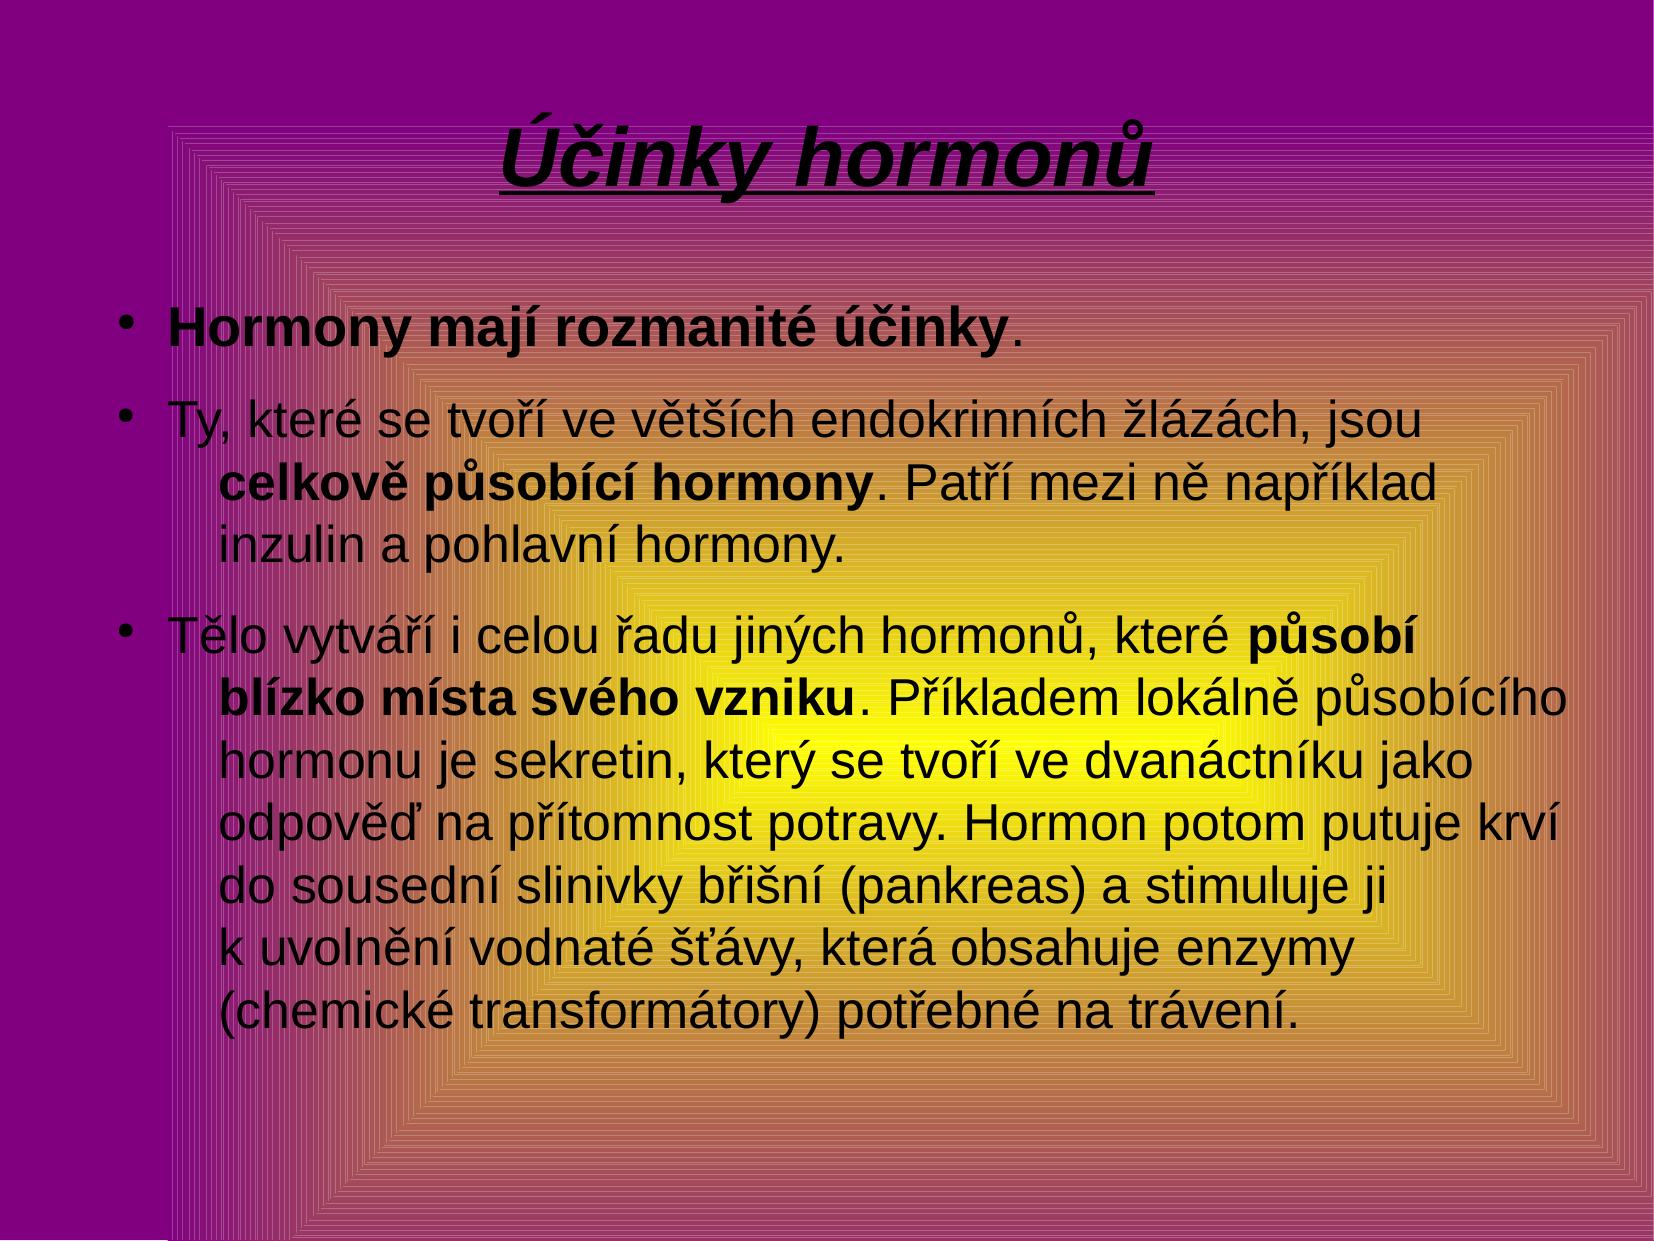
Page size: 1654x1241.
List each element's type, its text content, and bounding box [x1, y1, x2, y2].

list Hormony mají rozmanité účinky. Ty, které se tvoří ve větších endokrinních žlázách, jsou celkově působící hormony. Patří mezi ně například inzulin a pohlavní hormony. Tělo vytváří i celou řadu jiných hormonů, které působí blízko místa svého vzniku. Příkladem lokálně působícího hormonu je sekretin, který se tvoří ve dvanáctníku jako odpověď na přítomnost potravy. Hormon potom putuje krví do sousední slinivky břišní (pankreas) a stimuluje ji k uvolnění vodnaté šťávy, která obsahuje enzymy (chemické transformátory) potřebné na trávení. [82, 290, 1571, 1063]
title Účinky hormonů [82, 49, 1571, 257]
